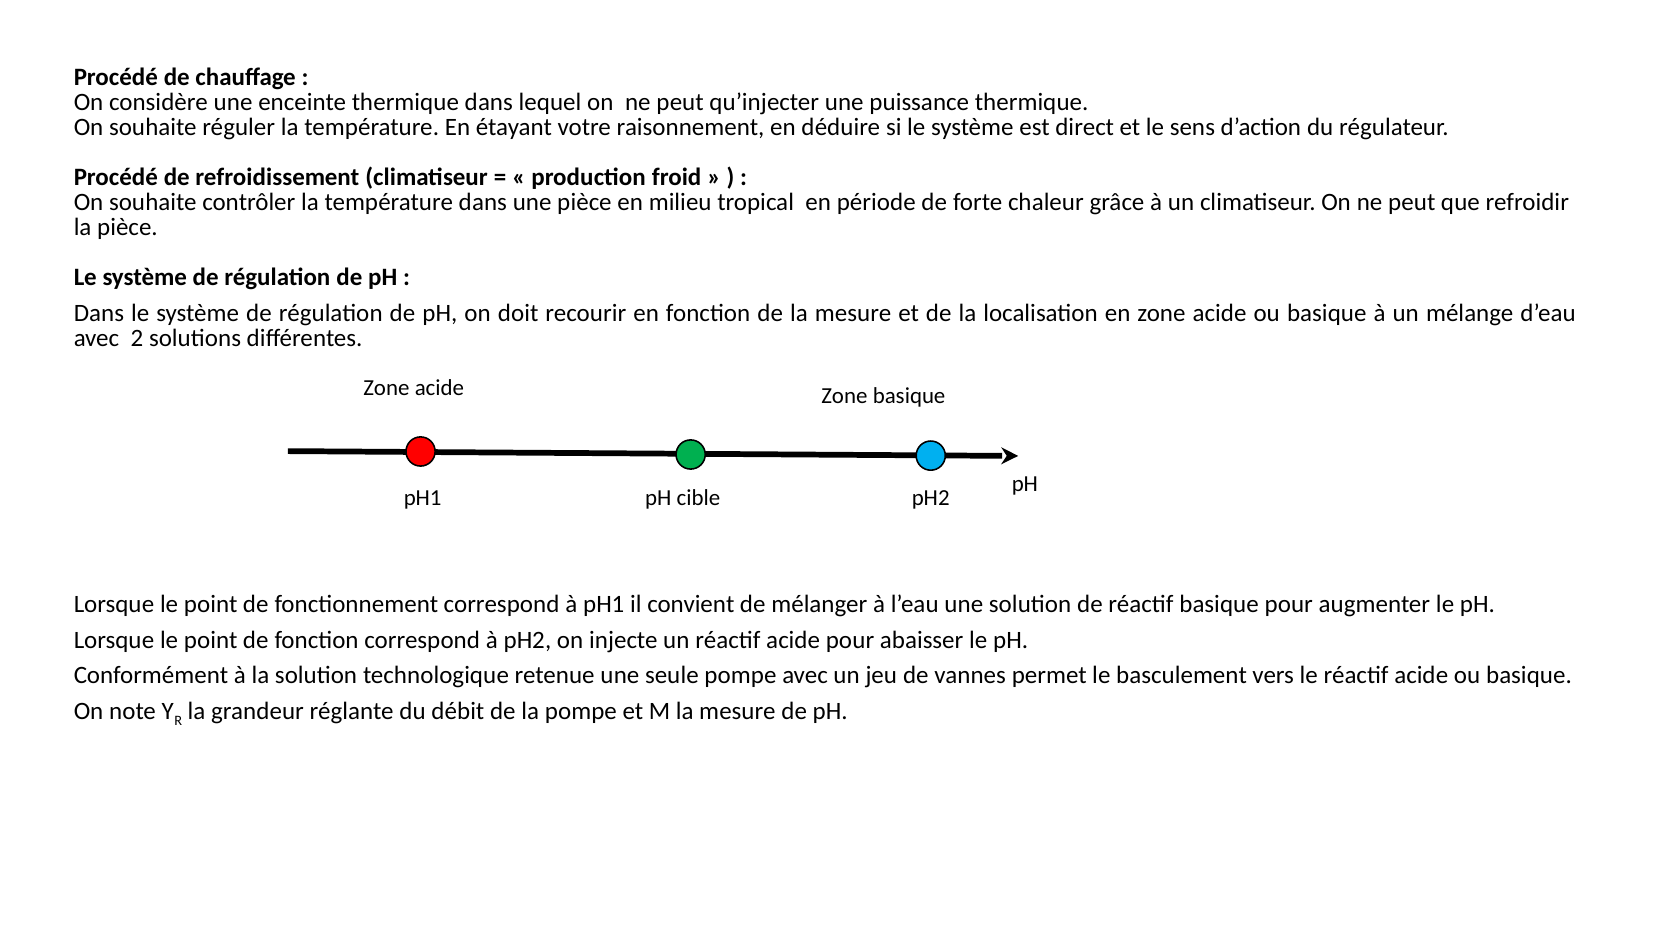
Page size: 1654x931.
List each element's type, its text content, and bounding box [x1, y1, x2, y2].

picture [284, 366, 1063, 524]
text_box Procédé de chauffage : On considère une enceinte thermique dans lequel on ne peut qu’injecter une puissance thermique. On souhaite réguler la température. En étayant votre raisonnement, en déduire si le système est direct et le sens d’action du régulateur. Procédé de refroidissement (climatiseur = « production froid » ) : On souhaite contrôler la température dans une pièce en milieu tropical en période de forte chaleur grâce à un climatiseur. On ne peut que refroidir la pièce. Le système de régulation de pH : Dans le système de régulation de pH, on doit recourir en fonction de la mesure et de la localisation en zone acide ou basique à un mélange d’eau avec 2 solutions différentes. Lorsque le point de fonctionnement correspond à pH1 il convient de mélanger à l’eau une solution de réactif basique pour augmenter le pH. Lorsque le point de fonction correspond à pH2, on injecte un réactif acide pour abaisser le pH. Conformément à la solution technologique retenue une seule pompe avec un jeu de vannes permet le basculement vers le réactif acide ou basique. On note YR la grandeur réglante du débit de la pompe et M la mesure de pH. [59, 59, 1595, 773]
